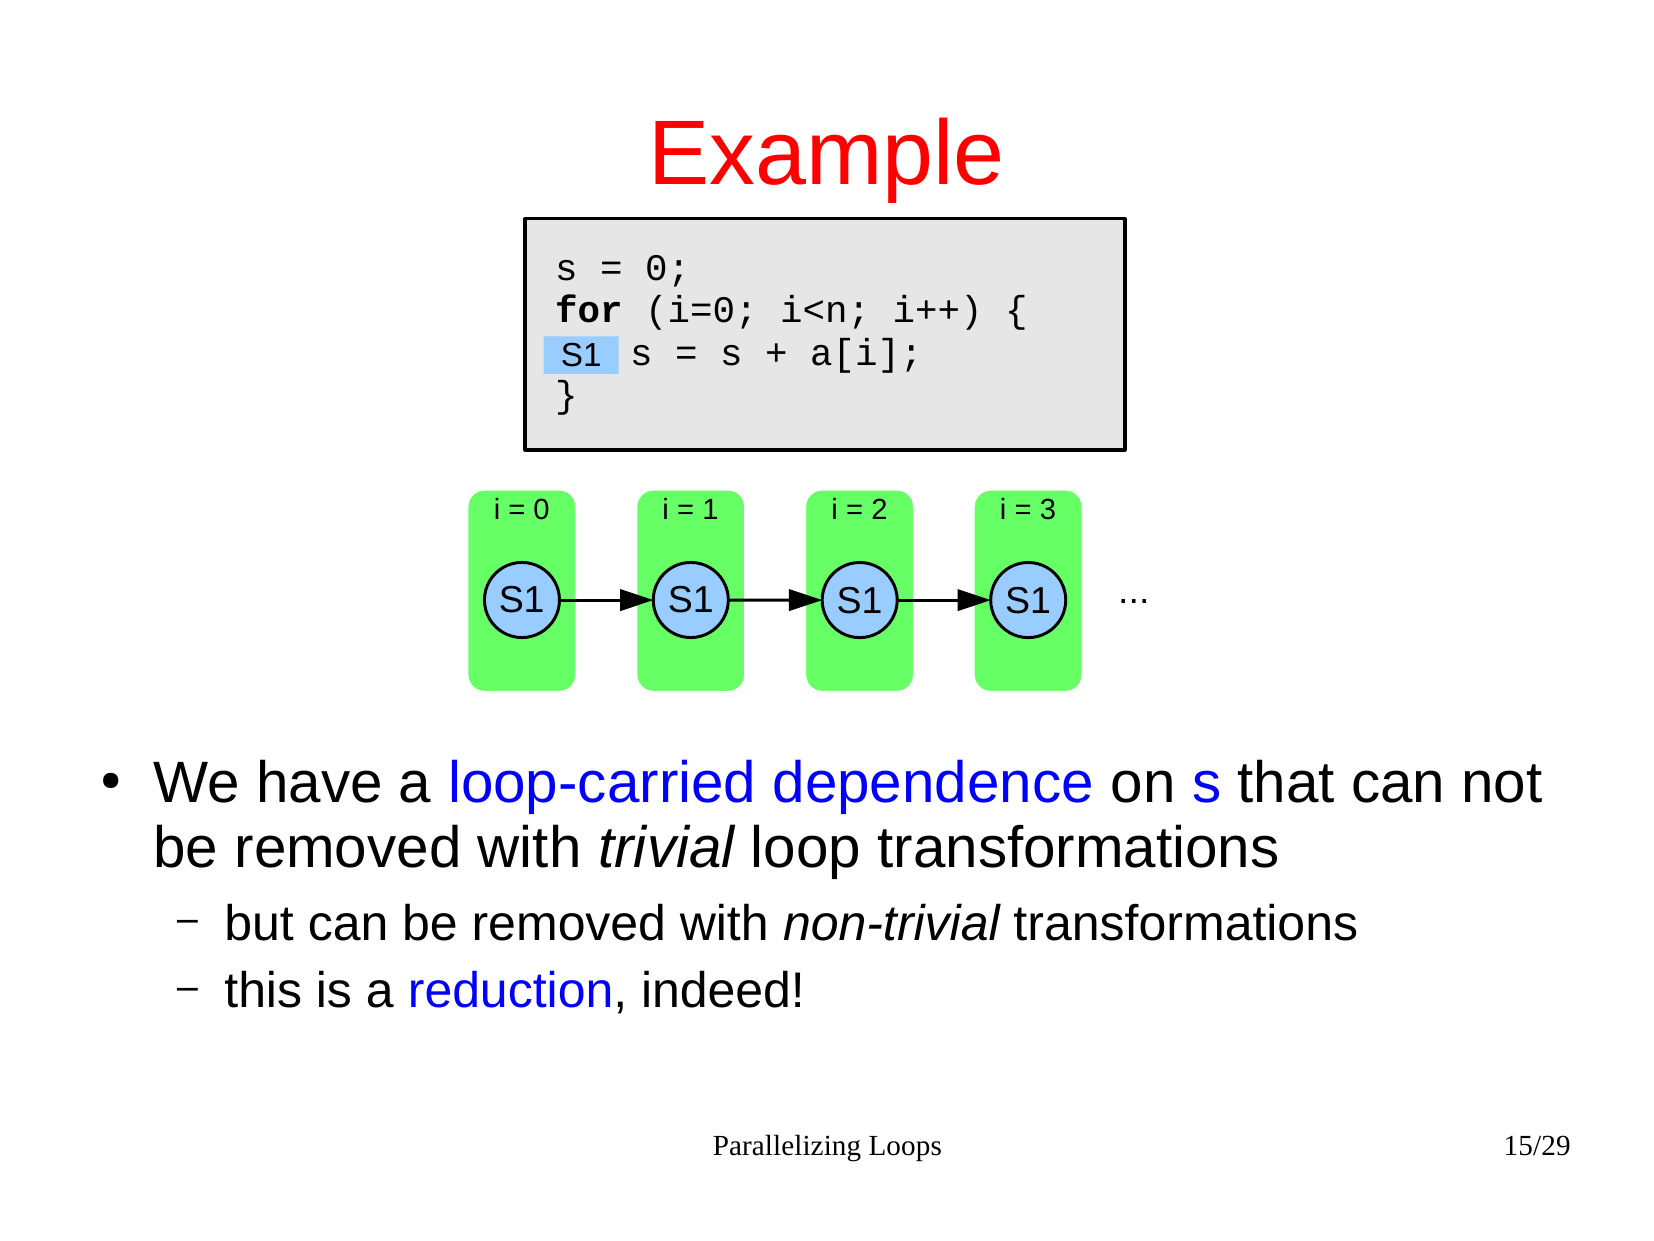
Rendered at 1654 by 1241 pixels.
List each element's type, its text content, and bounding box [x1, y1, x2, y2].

text_box S1 [653, 562, 729, 638]
text_box i = 0 [465, 487, 579, 694]
text_box S1 [543, 336, 619, 374]
title Example [82, 49, 1571, 257]
list We have a loop-carried dependence on s that can not be removed with trivial loop transformations but can be removed with non-trivial transformations this is a reduction, indeed! [82, 750, 1571, 1114]
text_box i = 1 [634, 487, 748, 599]
text_box S1 [990, 562, 1066, 638]
text_box i = 1 [634, 601, 748, 694]
text_box i = 3 [971, 487, 1085, 694]
text_box s = 0; for (i=0; i<n; i++) { s = s + a[i]; } [525, 218, 1126, 451]
text_box ... [1103, 562, 1179, 620]
text_box i = 2 [803, 487, 917, 599]
text_box S1 [822, 562, 898, 638]
text_box i = 2 [803, 601, 917, 694]
text_box S1 [484, 562, 560, 638]
